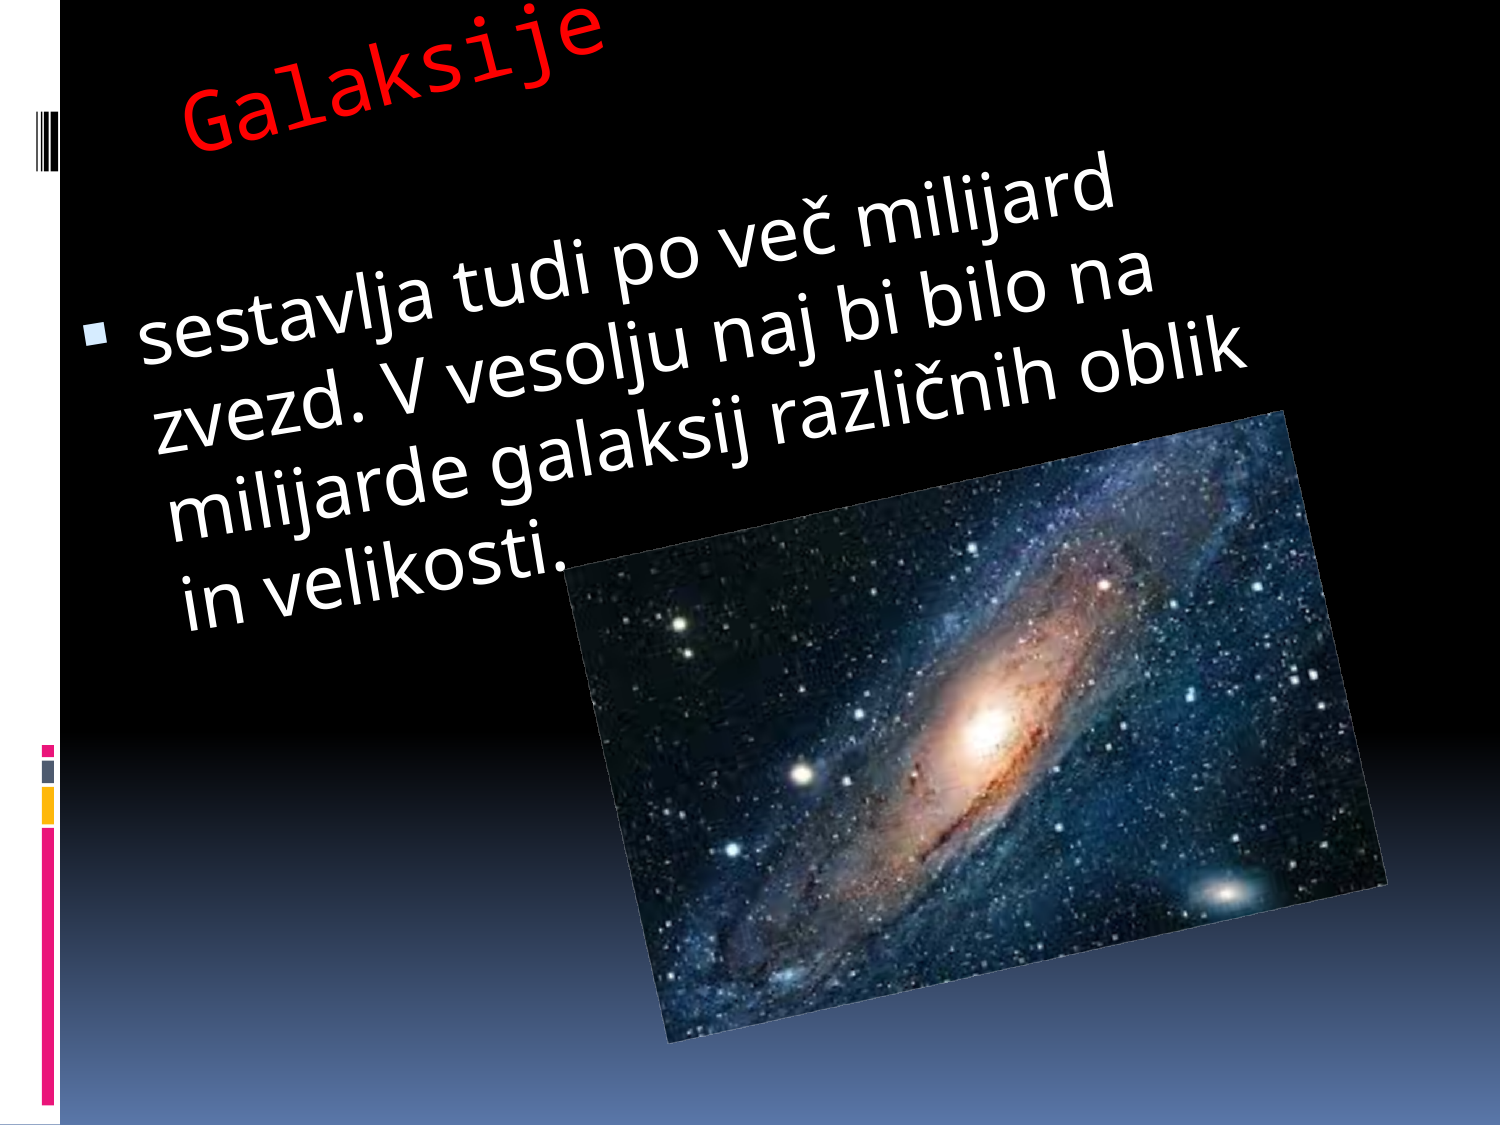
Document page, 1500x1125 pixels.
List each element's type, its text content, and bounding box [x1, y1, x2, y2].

picture [562, 409, 1388, 1044]
title Galaksije [154, 0, 1138, 242]
list sestavlja tudi po več milijard zvezd. V vesolju naj bi bilo na milijarde galaksij različnih oblik in velikosti. [46, 93, 1416, 1063]
